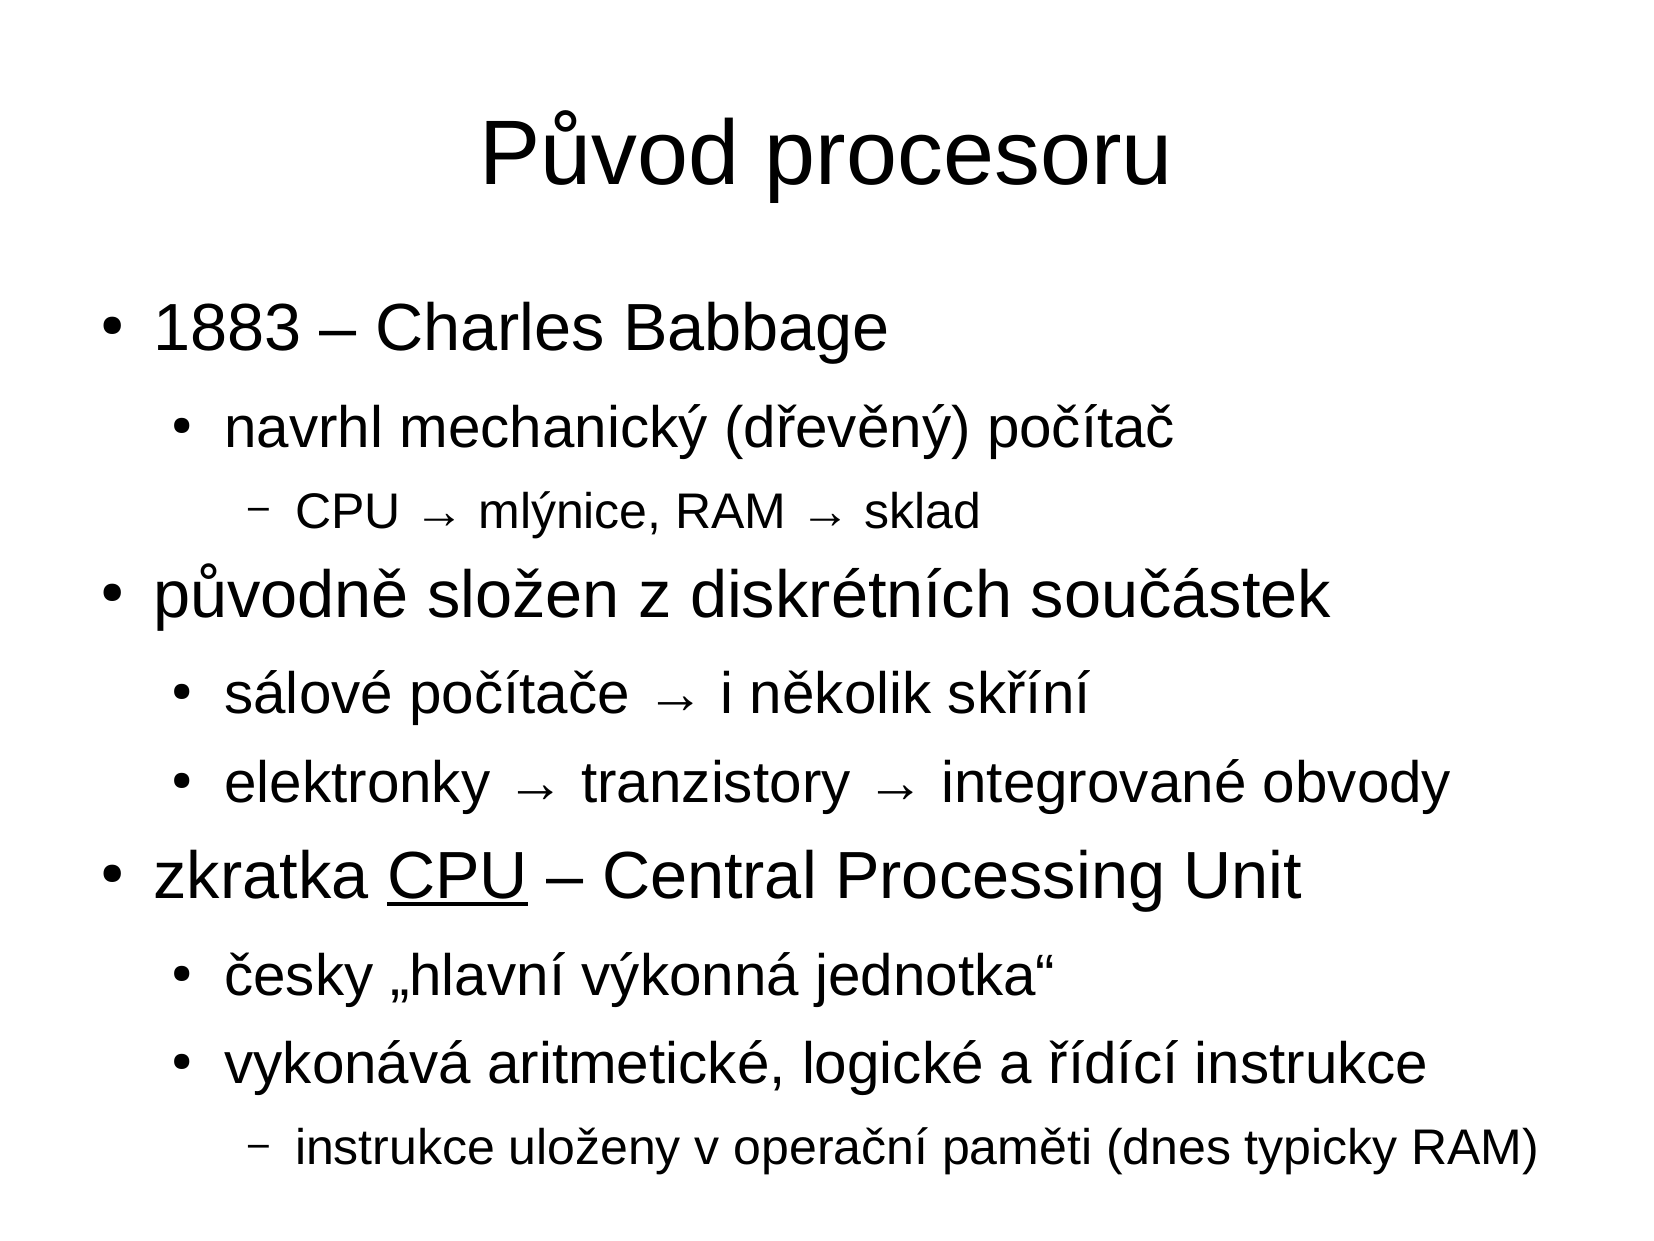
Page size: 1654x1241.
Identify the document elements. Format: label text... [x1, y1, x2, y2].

title Původ procesoru [82, 56, 1571, 250]
list 1883 – Charles Babbage navrhl mechanický (dřevěný) počítač CPU → mlýnice, RAM → sklad původně složen z diskrétních součástek sálové počítače → i několik skříní elektronky → tranzistory → integrované obvody zkratka CPU – Central Processing Unit česky „hlavní výkonná jednotka“ vykonává aritmetické, logické a řídící instrukce instrukce uloženy v operační paměti (dnes typicky RAM) [82, 290, 1571, 1176]
